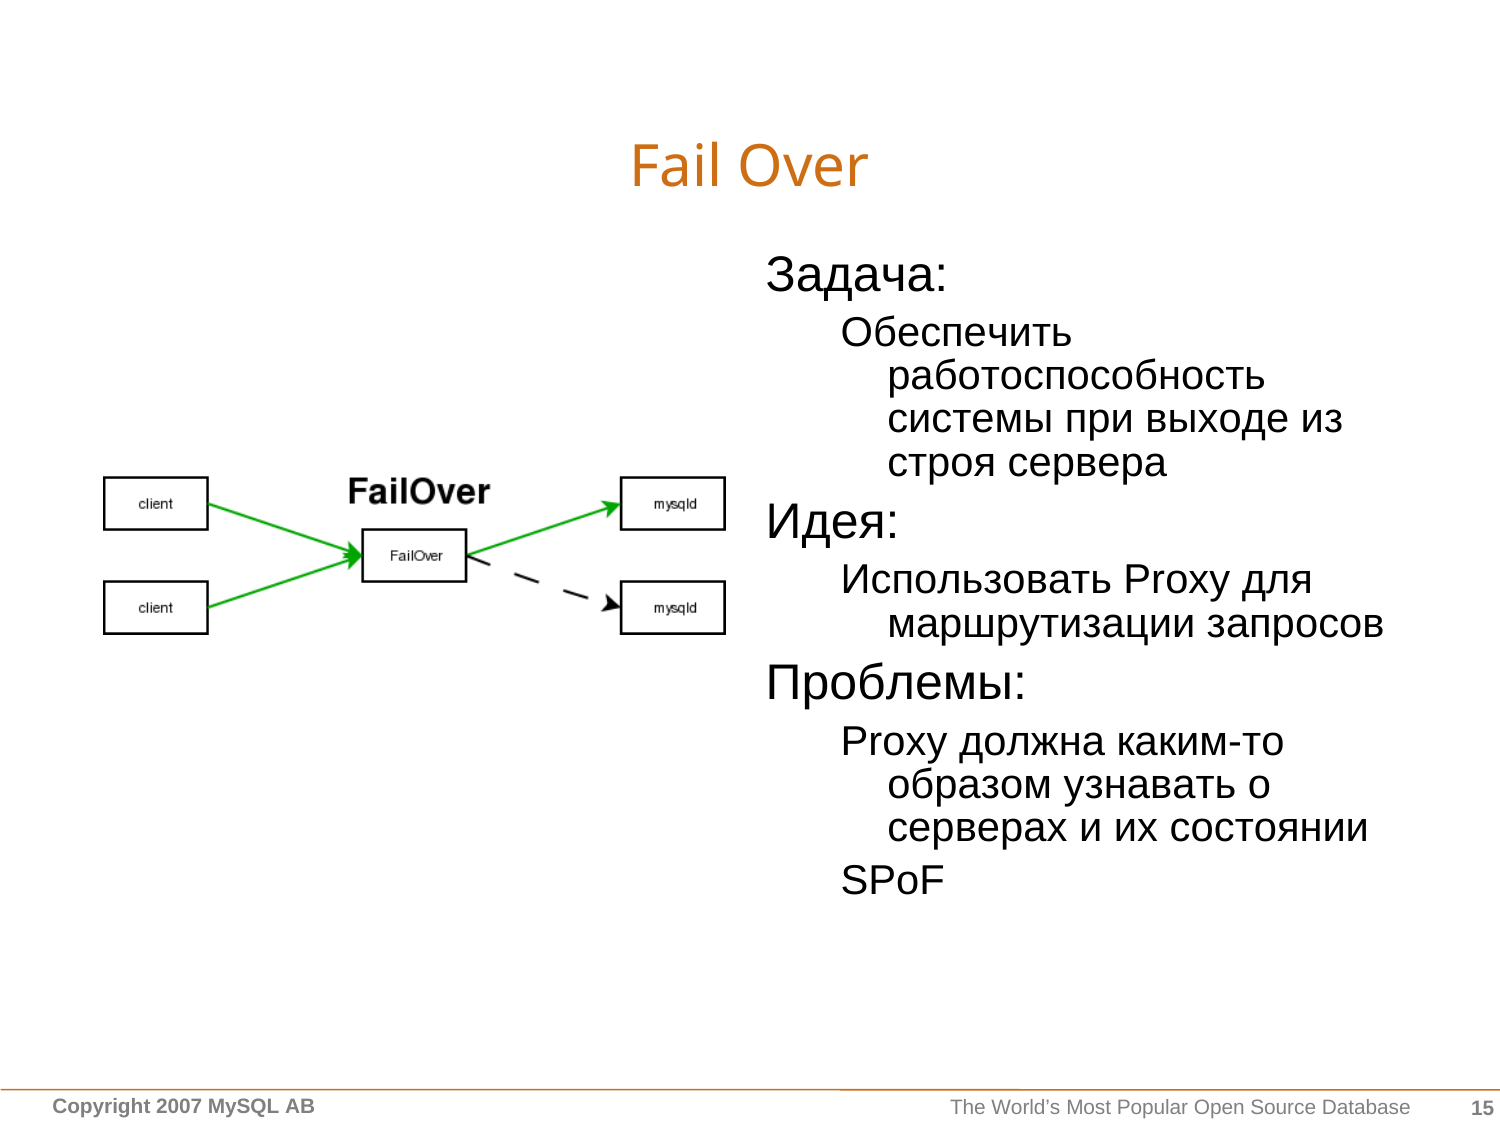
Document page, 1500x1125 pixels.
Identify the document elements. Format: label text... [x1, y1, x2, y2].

title Fail Over [0, 87, 1500, 225]
picture [103, 466, 726, 635]
list Задача: Обеспечить работоспособность системы при выходе из строя сервера Идея: Использовать Proxy для маршрутизации запросов Проблемы: Proxy должна каким-то образом узнавать о серверах и их состоянии SPoF [765, 249, 1388, 1113]
